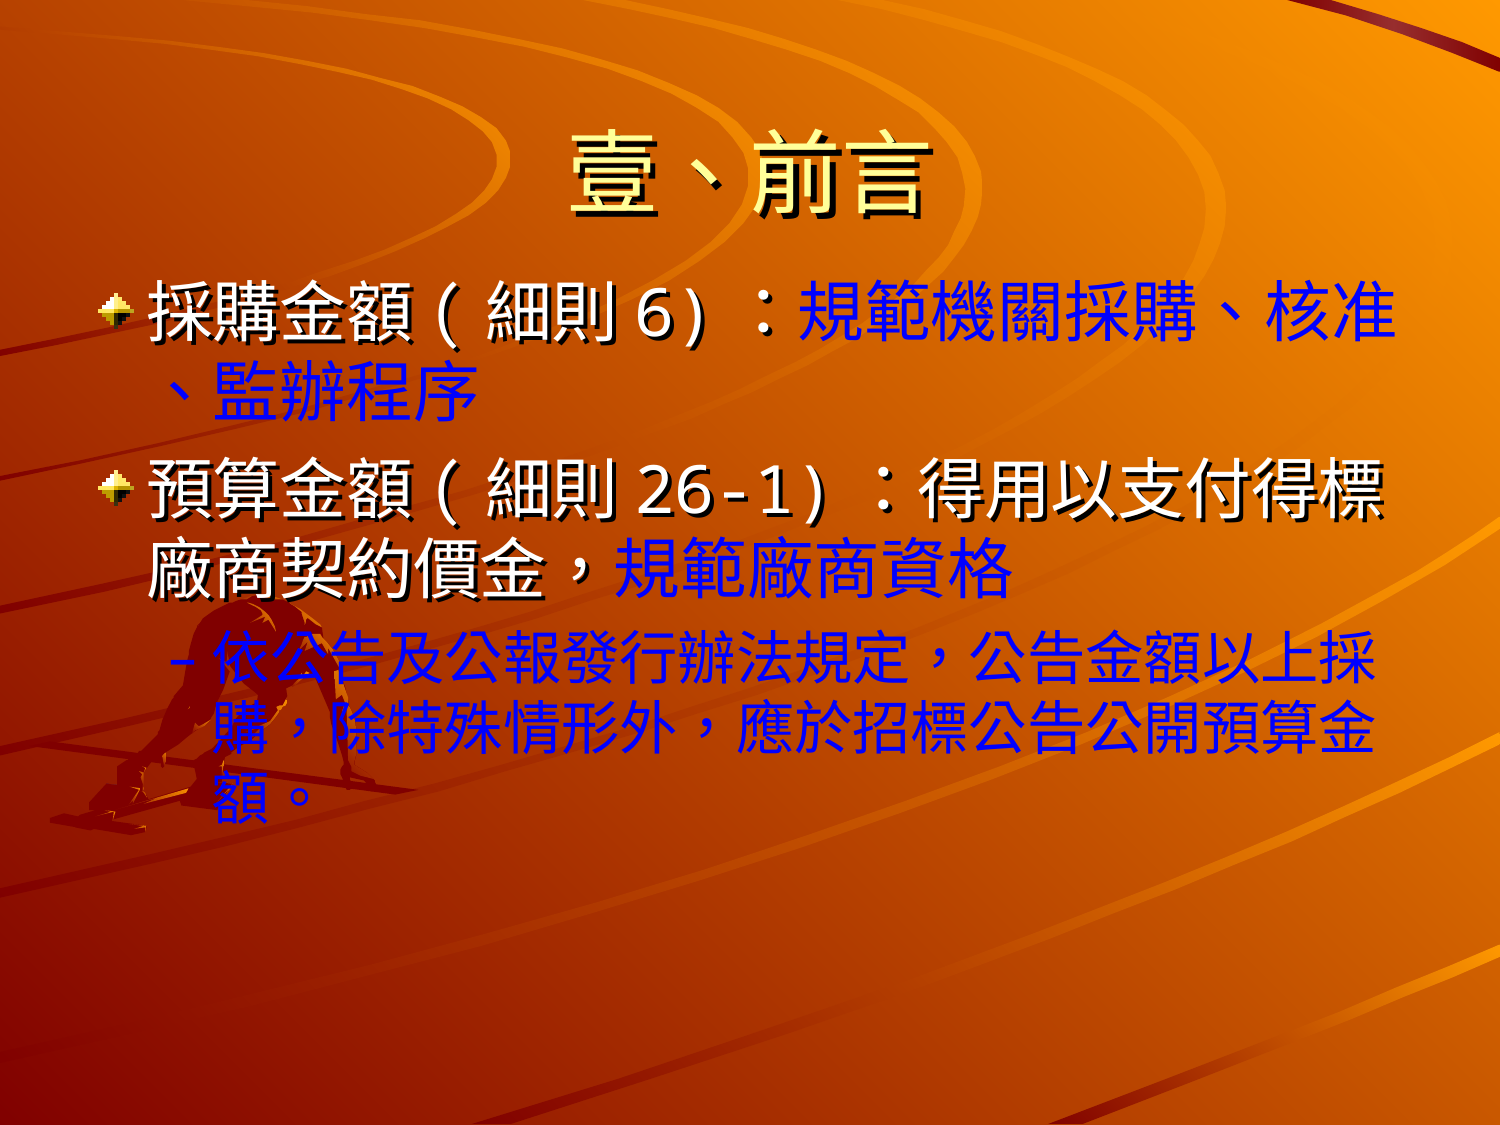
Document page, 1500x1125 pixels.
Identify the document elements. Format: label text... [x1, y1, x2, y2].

title 壹、前言 [75, 25, 1426, 233]
list 採購金額(細則6)：規範機關採購、核准、監辦程序 預算金額(細則26-1)：得用以支付得標廠商契約價金，規範廠商資格 依公告及公報發行辦法規定，公告金額以上採購，除特殊情形外，應於招標公告公開預算金額。 [75, 262, 1426, 1006]
